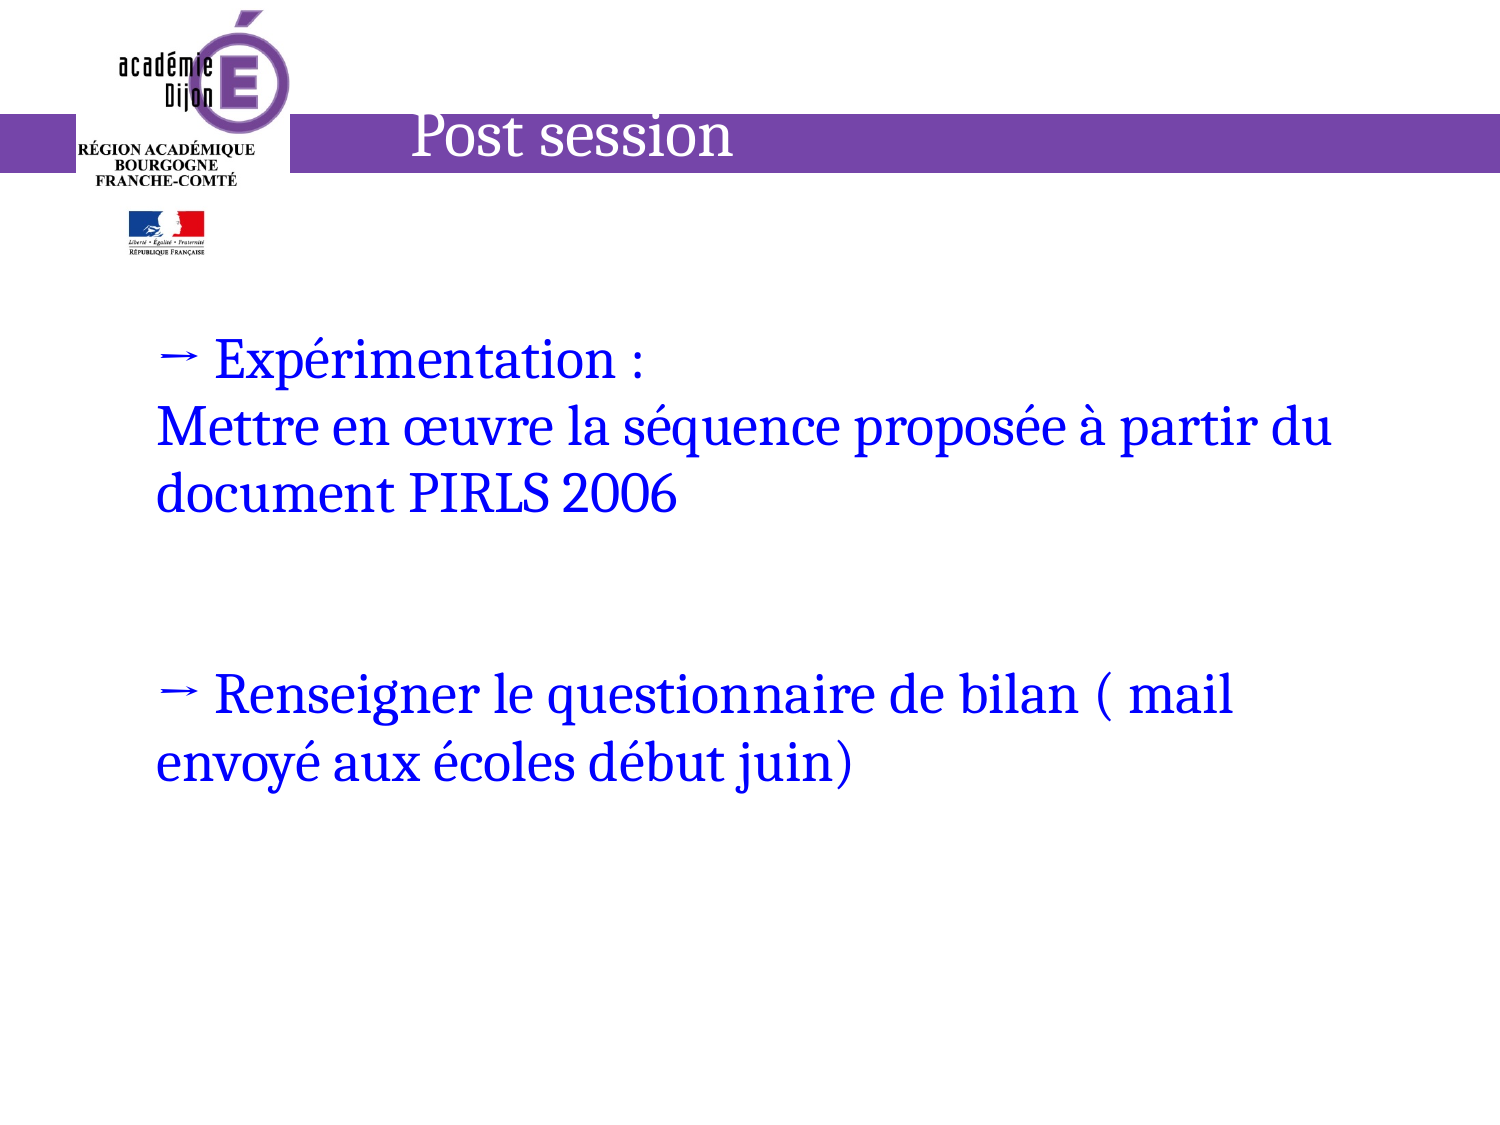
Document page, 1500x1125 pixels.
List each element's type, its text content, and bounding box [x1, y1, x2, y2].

picture [76, 8, 290, 256]
text_box → Expérimentation : Mettre en œuvre la séquence proposée à partir du document PIRLS 2006 → Renseigner le questionnaire de bilan ( mail envoyé aux écoles début juin) [141, 318, 1394, 949]
text_box Post session [395, 88, 1365, 182]
